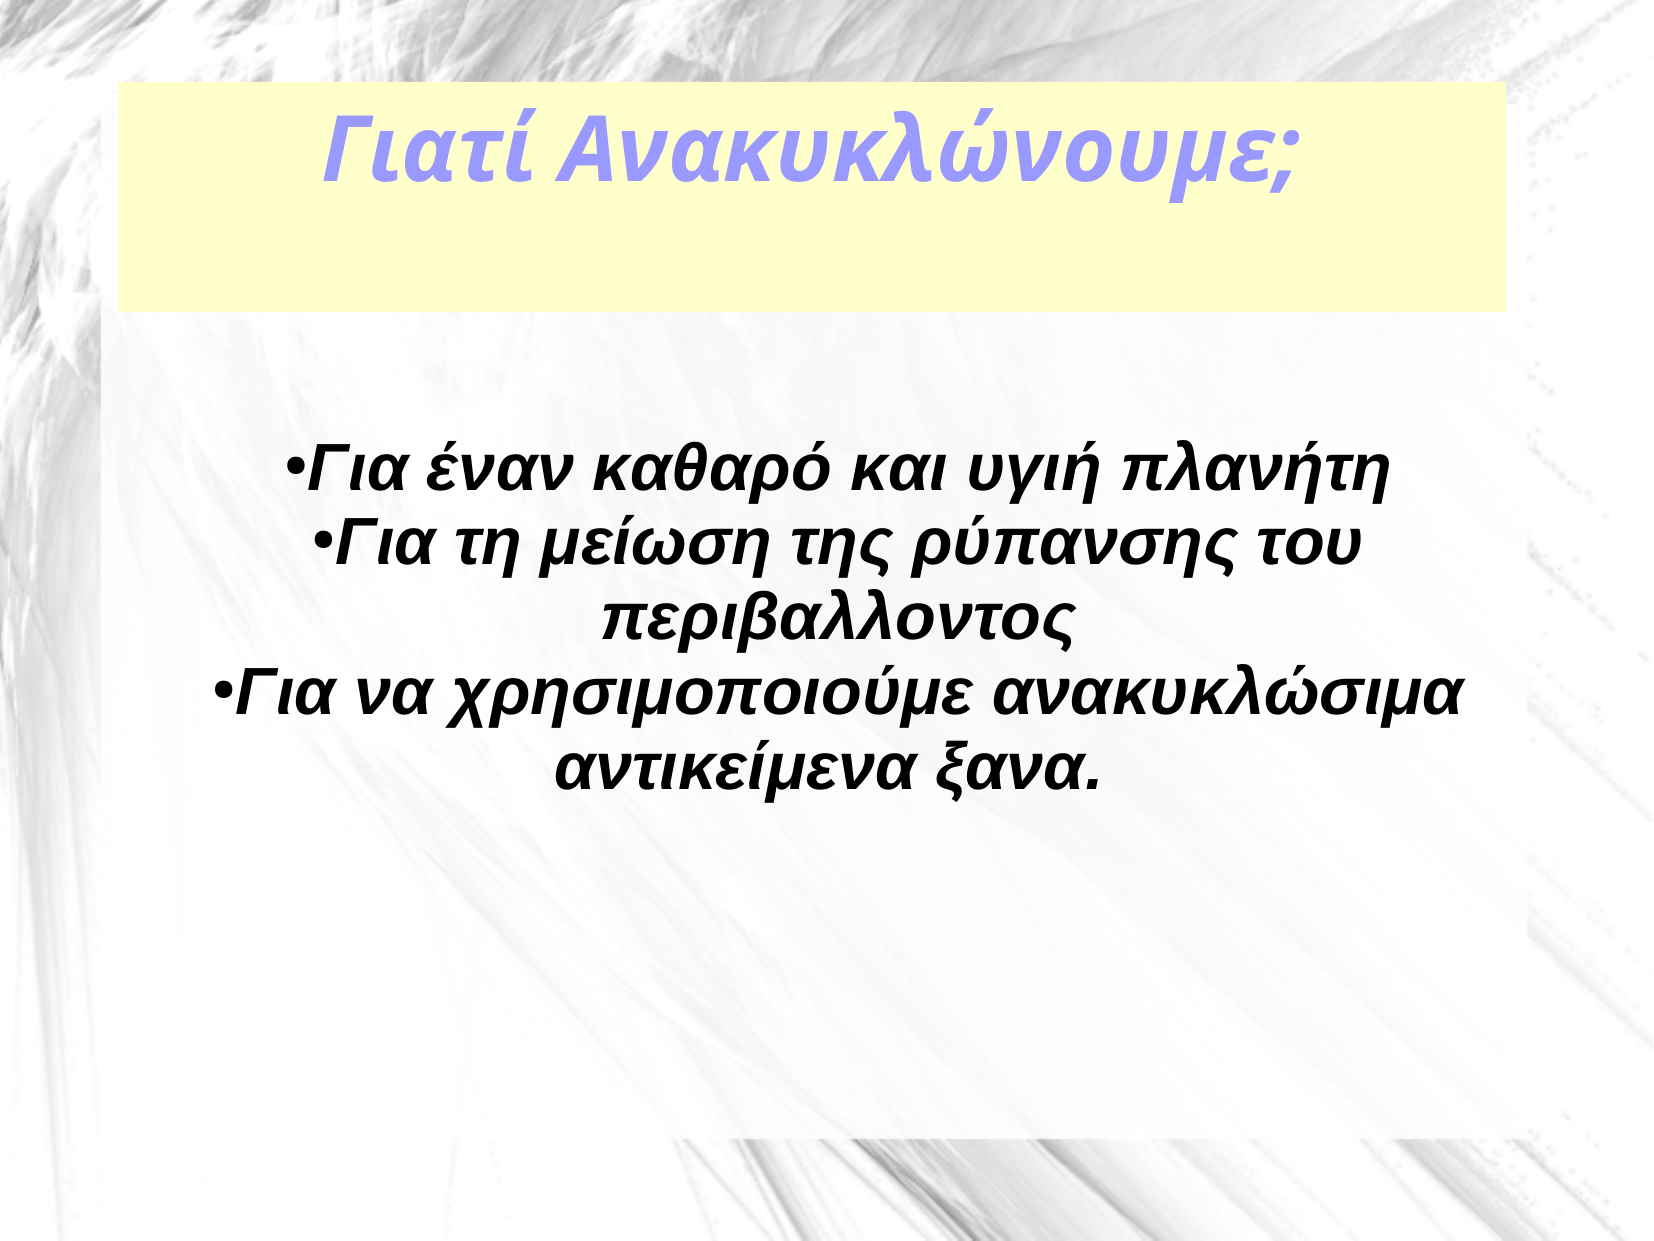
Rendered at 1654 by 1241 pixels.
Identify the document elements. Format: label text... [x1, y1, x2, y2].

picture [0, 0, 1654, 1241]
title Γιατί Ανακυκλώνουμε; [118, 81, 1506, 313]
subtitle Για έναν καθαρό και υγιή πλανήτη Για τη μείωση της ρύπανσης του περιβαλλοντος Για να χρησιμοποιούμε ανακυκλώσιμα αντικείμενα ξανα. [112, 378, 1565, 1004]
